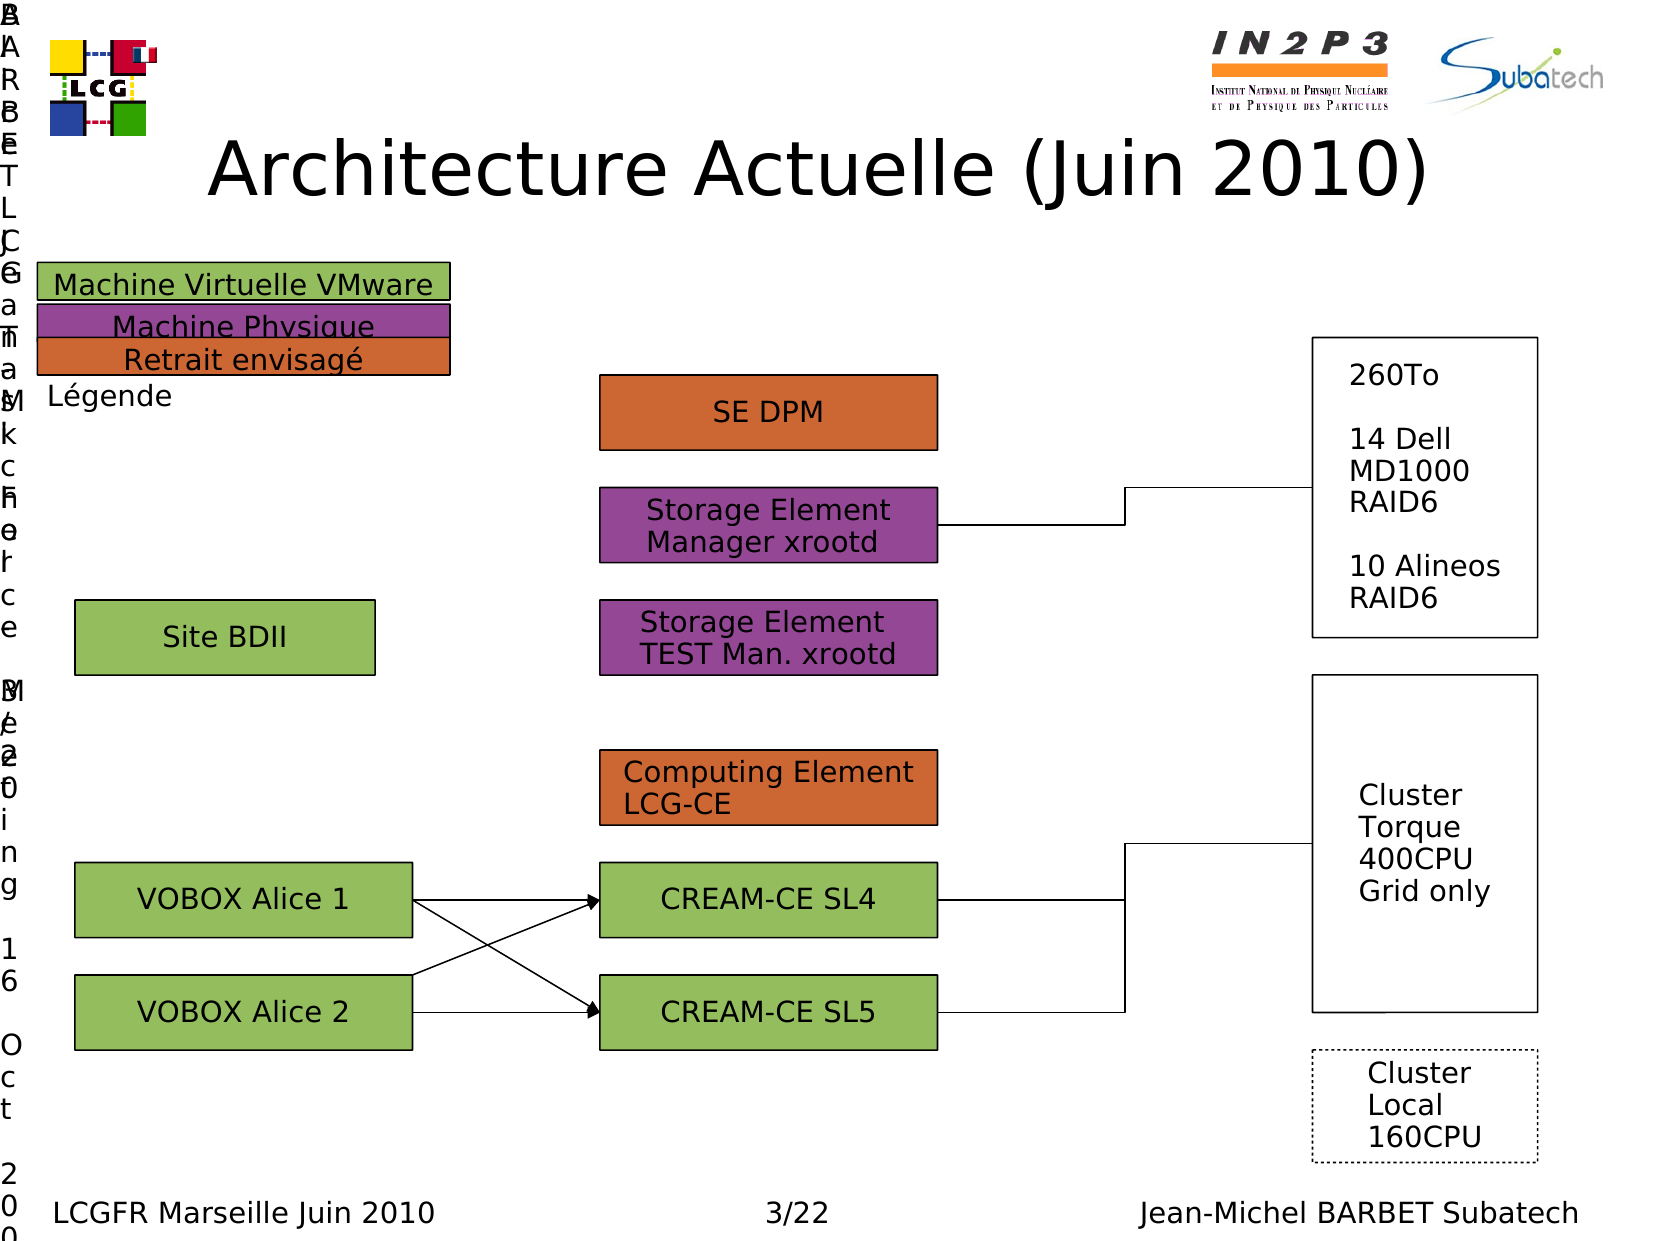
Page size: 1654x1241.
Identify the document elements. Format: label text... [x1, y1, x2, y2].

text_box Storage Element Manager xrootd [599, 487, 938, 563]
text_box Machine Virtuelle VMware [37, 262, 451, 301]
picture [1210, 21, 1388, 75]
text_box Retrait envisagé [37, 337, 451, 376]
picture [1425, 37, 1603, 116]
text_box CREAM-CE SL4 [599, 862, 938, 938]
text_box 260To 14 Dell MD1000 RAID6 10 Alineos RAID6 [1312, 337, 1538, 638]
text_box Légende [32, 375, 188, 425]
title Architecture Actuelle (Juin 2010) [125, 75, 1538, 267]
text_box VOBOX Alice 1 [74, 862, 413, 938]
text_box Cluster Local 160CPU [1312, 1049, 1538, 1163]
text_box Machine Physique [37, 304, 451, 337]
text_box Computing Element LCG-CE [599, 750, 938, 826]
text_box Cluster Torque 400CPU Grid only [1312, 674, 1538, 1013]
text_box SE DPM [599, 375, 938, 451]
text_box VOBOX Alice 2 [74, 975, 413, 1051]
text_box Storage Element TEST Man. xrootd [599, 600, 938, 676]
text_box CREAM-CE SL5 [599, 975, 938, 1051]
text_box Site BDII [75, 600, 376, 676]
picture [50, 40, 159, 136]
